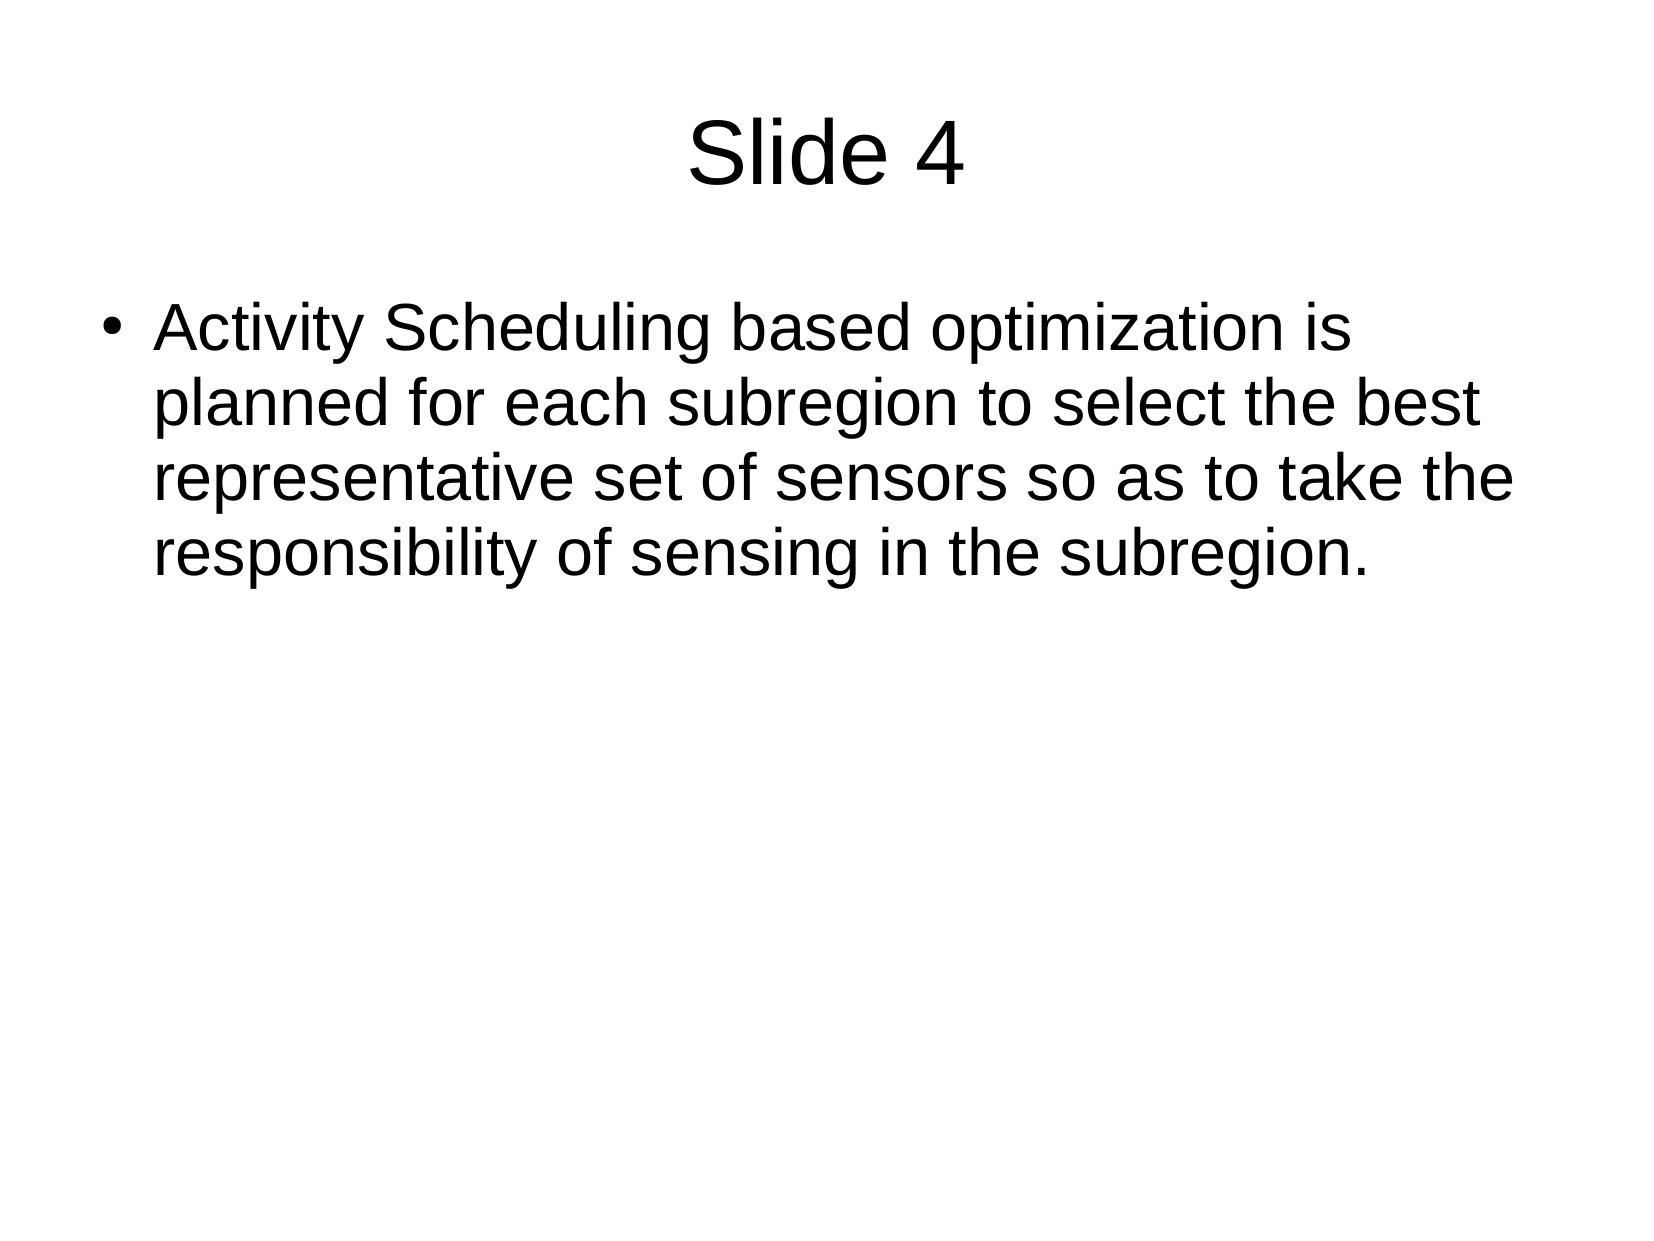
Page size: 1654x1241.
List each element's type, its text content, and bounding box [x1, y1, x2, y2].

list Activity Scheduling based optimization is planned for each subregion to select the best representative set of sensors so as to take the responsibility of sensing in the subregion. [82, 290, 1538, 1010]
title Slide 4 [82, 49, 1571, 257]
